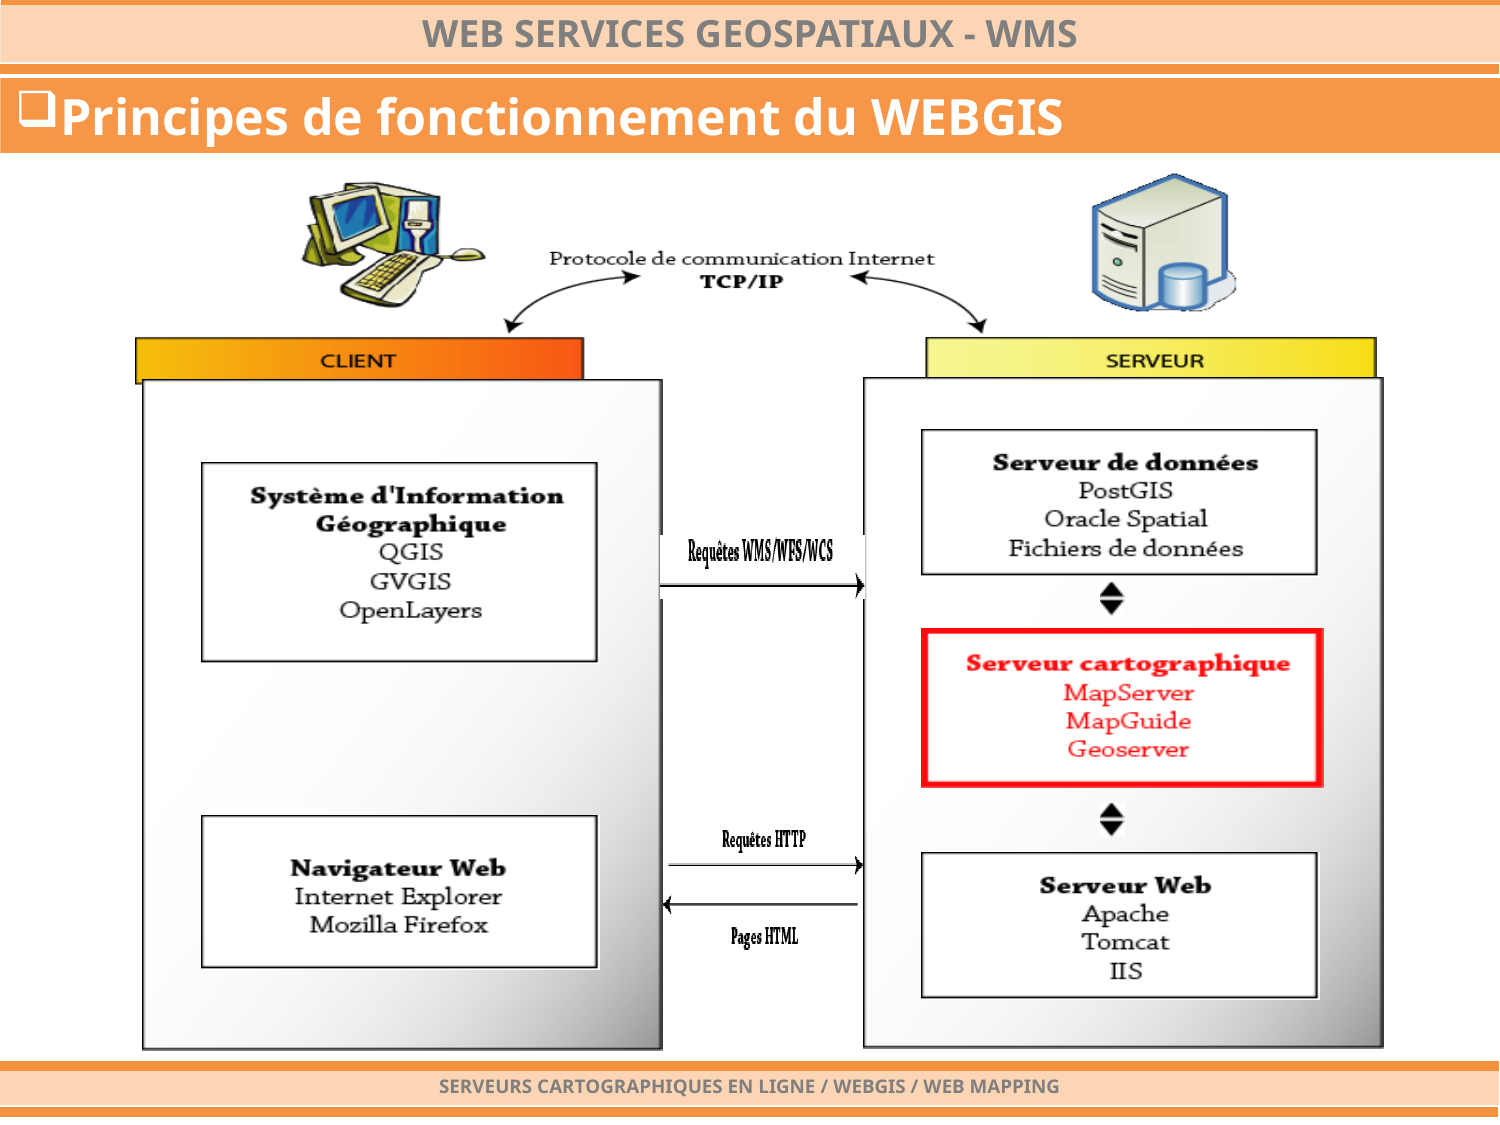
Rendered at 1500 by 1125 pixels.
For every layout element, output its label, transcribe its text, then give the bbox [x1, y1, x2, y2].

text_box Principes de fonctionnement du WEBGIS [0, 78, 1500, 153]
picture [135, 162, 1384, 1051]
text_box SERVEURS CARTOGRAPHIQUES EN LIGNE / WEBGIS / WEB MAPPING [0, 1071, 1499, 1106]
text_box WEB SERVICES GEOSPATIAUX - WMS [0, 2, 1500, 63]
